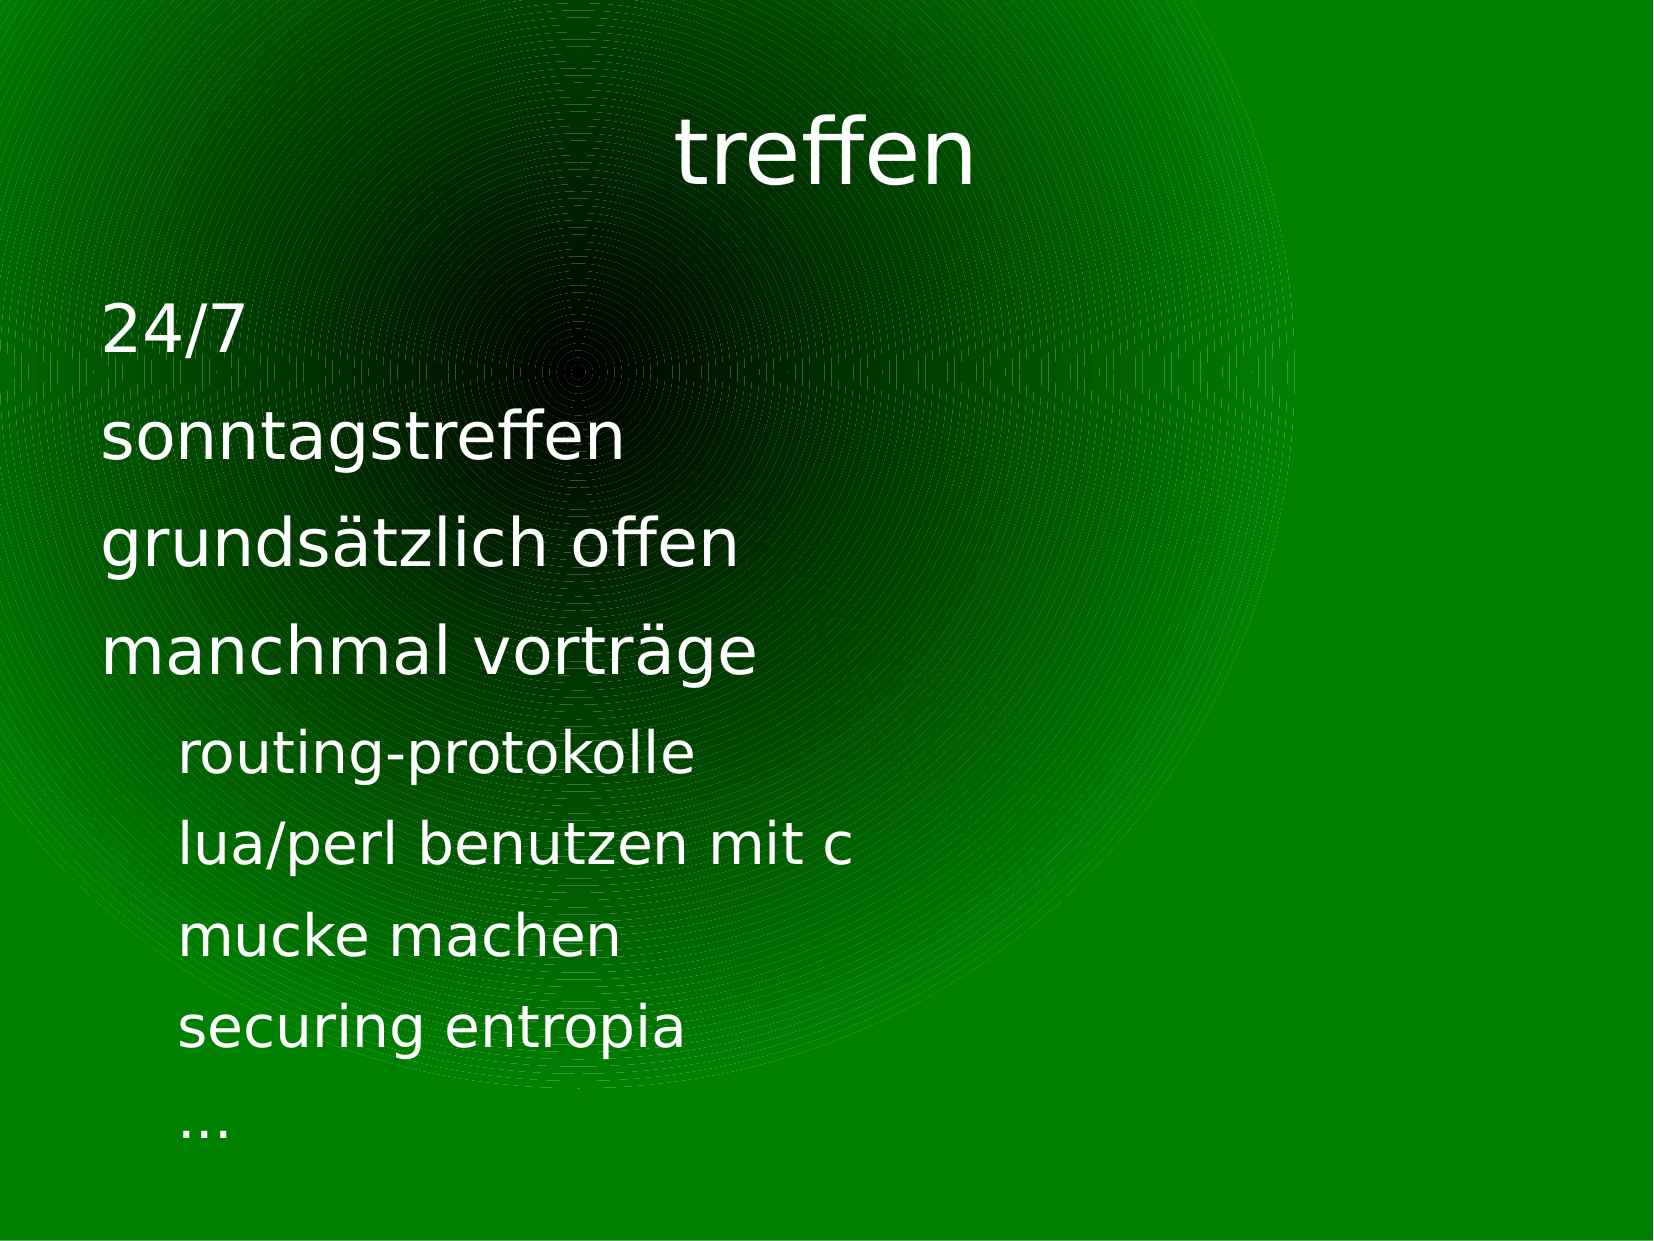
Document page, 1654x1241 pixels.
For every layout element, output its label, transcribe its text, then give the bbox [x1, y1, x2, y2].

list 24/7 sonntagstreffen grundsätzlich offen manchmal vorträge routing-protokolle lua/perl benutzen mit c mucke machen securing entropia ... [82, 290, 1571, 1153]
title treffen [82, 49, 1571, 257]
